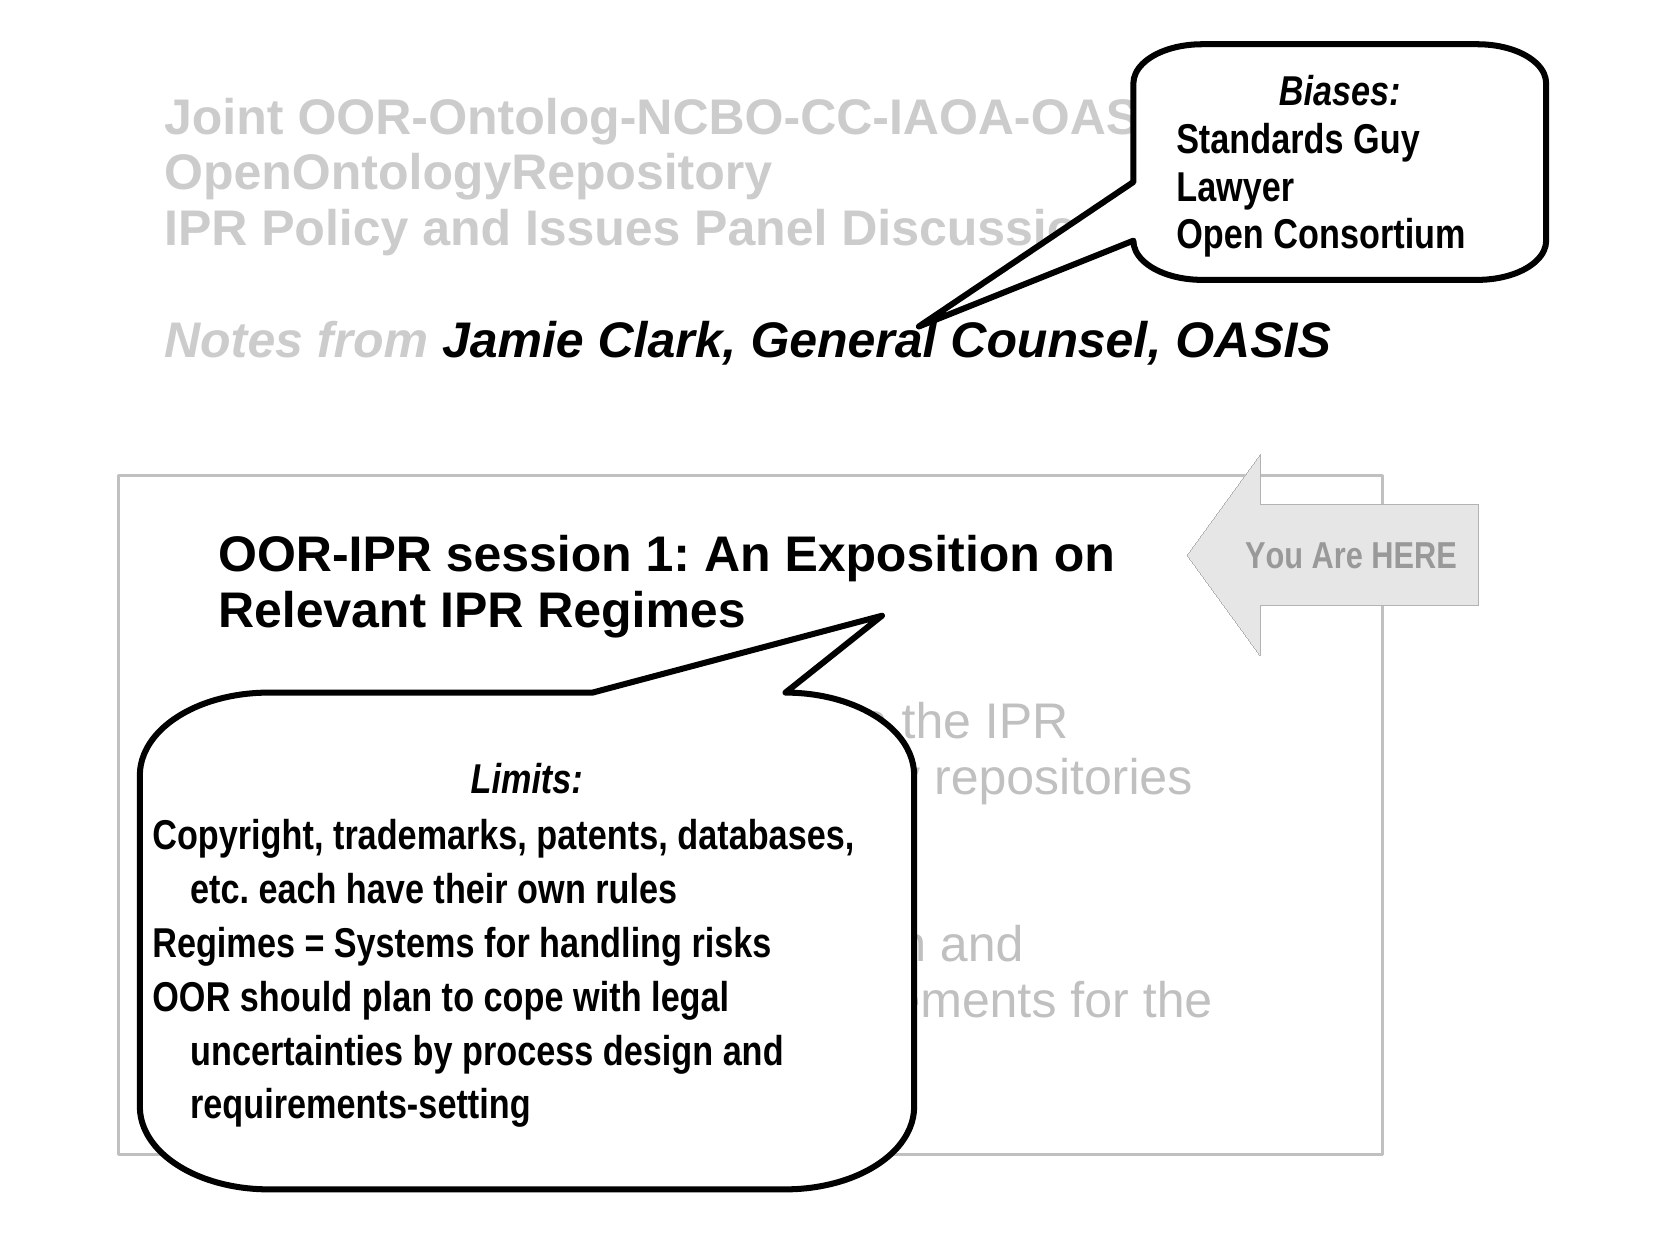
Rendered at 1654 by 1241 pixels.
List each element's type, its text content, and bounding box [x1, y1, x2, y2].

text_box [118, 475, 1244, 1155]
text_box [1261, 475, 1383, 504]
text_box You Are HERE [1187, 454, 1479, 656]
text_box Joint OOR-Ontolog-NCBO-CC-IAOA-OASIS OpenOntologyRepository IPR Policy and Issues Panel Discussions Notes from Jamie Clark, General Counsel, OASIS [149, 81, 1435, 391]
text_box [892, 606, 1383, 1155]
text_box Biases: Standards Guy Lawyer Open Consortium [918, 44, 1547, 327]
text_box OOR-IPR session 1: An Exposition on Relevant IPR Regimes OOR-IPR session 2: What are the IPR issues relating to open ontology repositories (and ontologies in general)? OOR-IPR session 3: Discussion and consensus on licensing arrangements for the OOR Initiative [152, 518, 1239, 1112]
text_box Limits: Copyright, trademarks, patents, databases, etc. each have their own rules Regimes = Systems for handling risks OOR should plan to cope with legal uncertainties by process design and requirements-setting [139, 615, 915, 1190]
